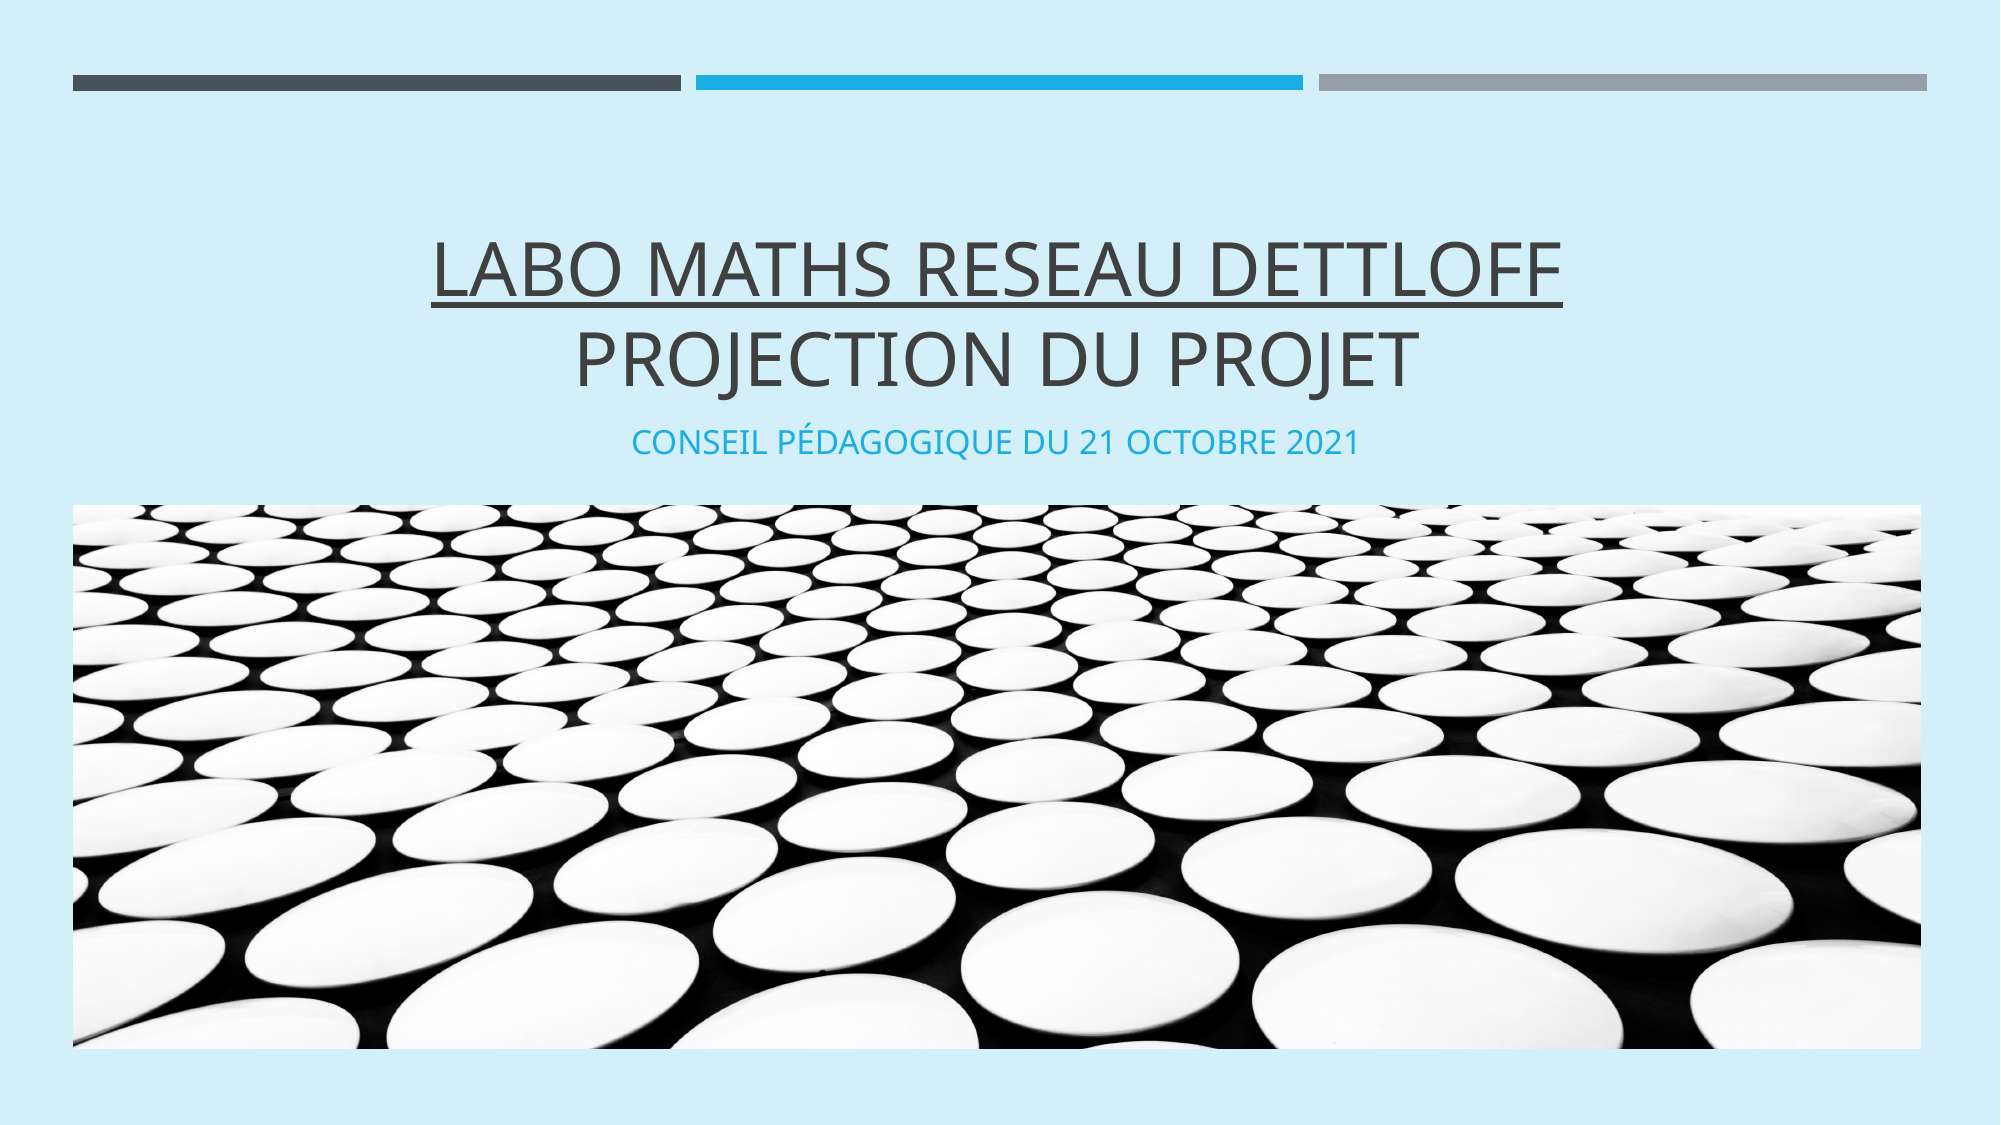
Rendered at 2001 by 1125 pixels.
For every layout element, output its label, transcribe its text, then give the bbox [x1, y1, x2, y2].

text_box [0, 0, 2000, 1125]
picture [73, 505, 1921, 1049]
subtitle Conseil pédagogique du 21 octobre 2021 [95, 409, 1899, 487]
title LABO MATHS RESEAU DETTLOFF PROJECTION DU PROJET [95, 167, 1899, 409]
